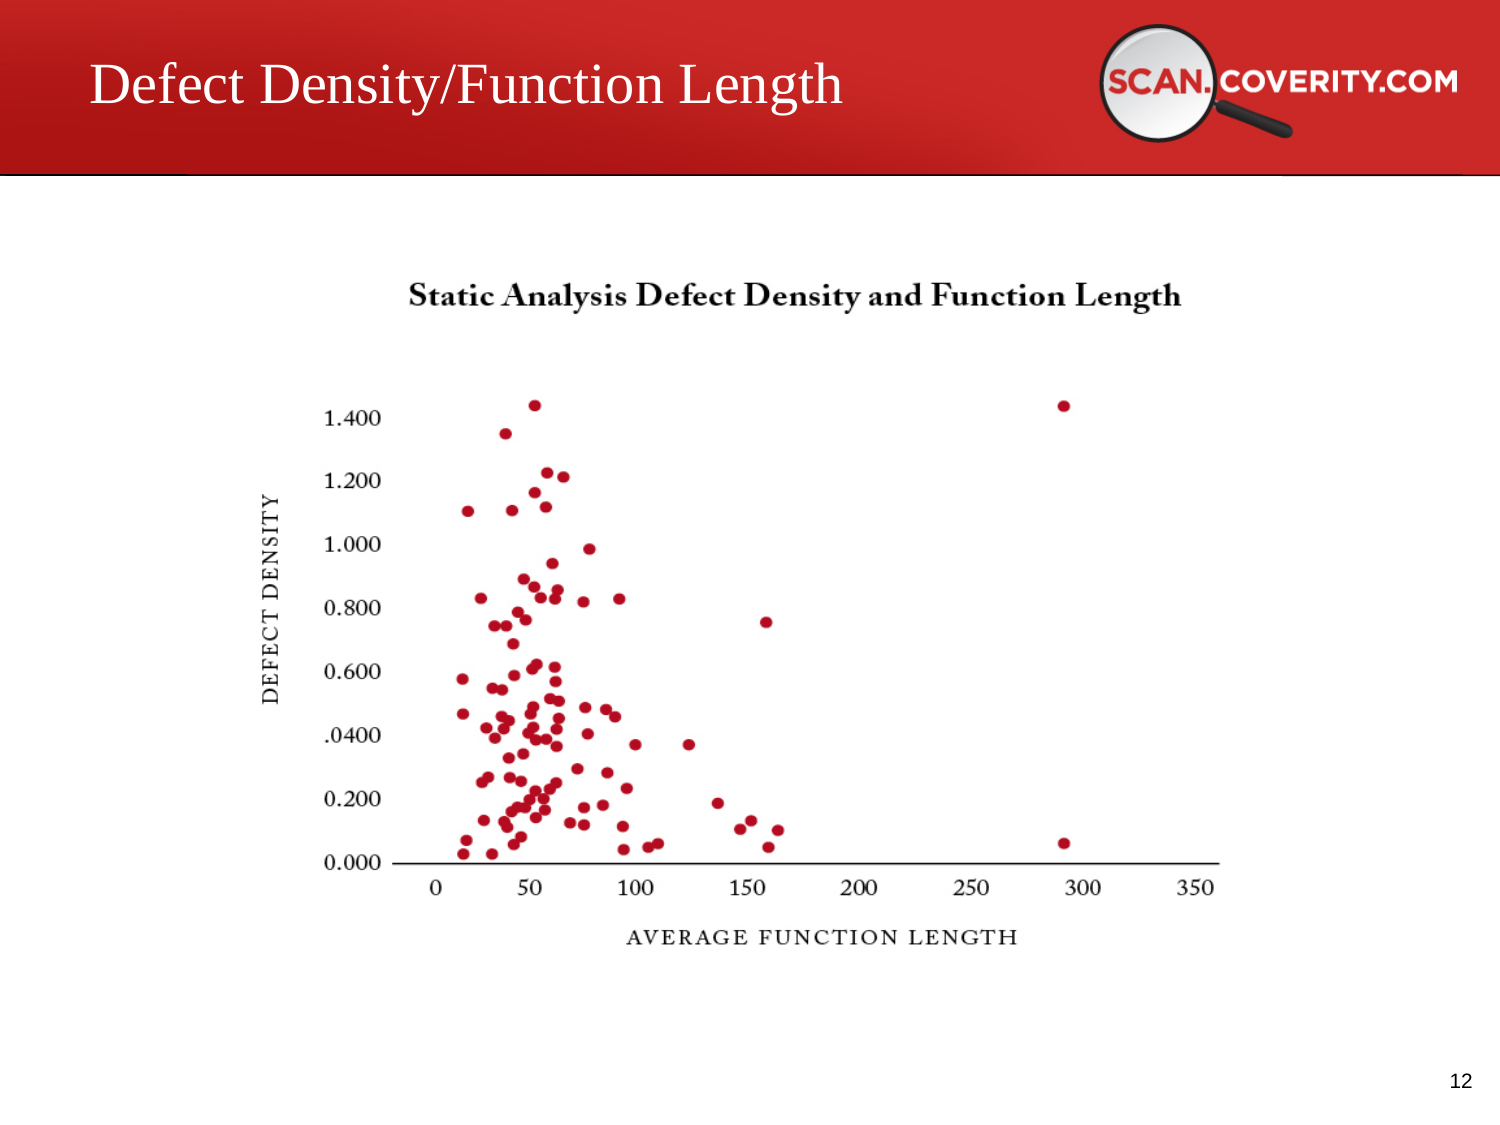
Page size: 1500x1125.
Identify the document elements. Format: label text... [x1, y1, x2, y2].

picture [174, 224, 1375, 1013]
picture [0, 0, 1500, 174]
title Defect Density/Function Length [74, 24, 1100, 143]
